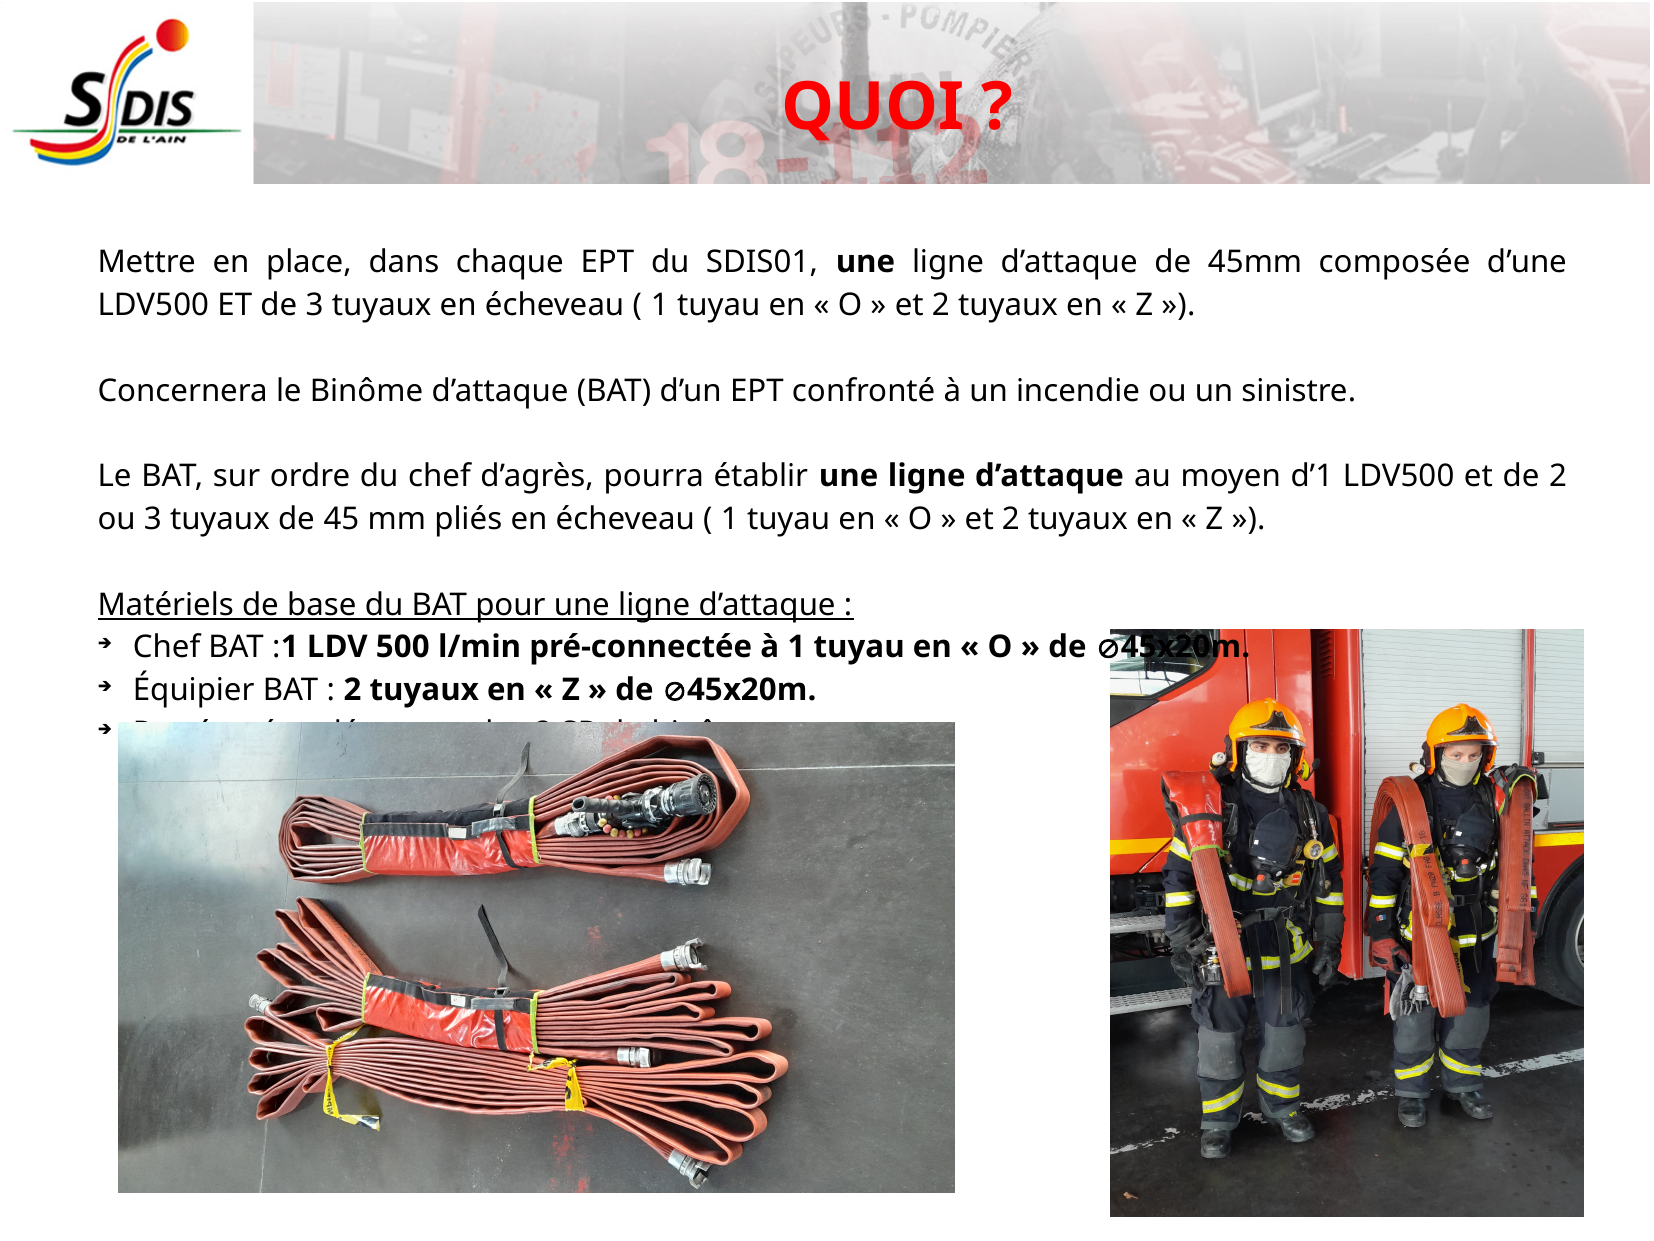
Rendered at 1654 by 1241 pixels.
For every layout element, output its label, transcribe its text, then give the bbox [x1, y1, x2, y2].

text_box [0, 200, 1654, 1241]
title QUOI ? [153, 23, 1642, 184]
picture [0, 2, 1650, 184]
text_box Mettre en place, dans chaque EPT du SDIS01, une ligne d’attaque de 45mm composée d’une LDV500 ET de 3 tuyaux en écheveau ( 1 tuyau en « O » et 2 tuyaux en « Z »). Concernera le Binôme d’attaque (BAT) d’un EPT confronté à un incendie ou un sinistre. Le BAT, sur ordre du chef d’agrès, pourra établir une ligne d’attaque au moyen d’1 LDV500 et de 2 ou 3 tuyaux de 45 mm pliés en écheveau ( 1 tuyau en « O » et 2 tuyaux en « Z »). Matériels de base du BAT pour une ligne d’attaque : Chef BAT :1 LDV 500 l/min pré-connectée à 1 tuyau en « O » de 45x20m. Équipier BAT : 2 tuyaux en « Z » de 45x20m. Portés « épaulés » pour les 2 SP du binôme. [82, 200, 1583, 739]
picture [118, 722, 955, 1193]
